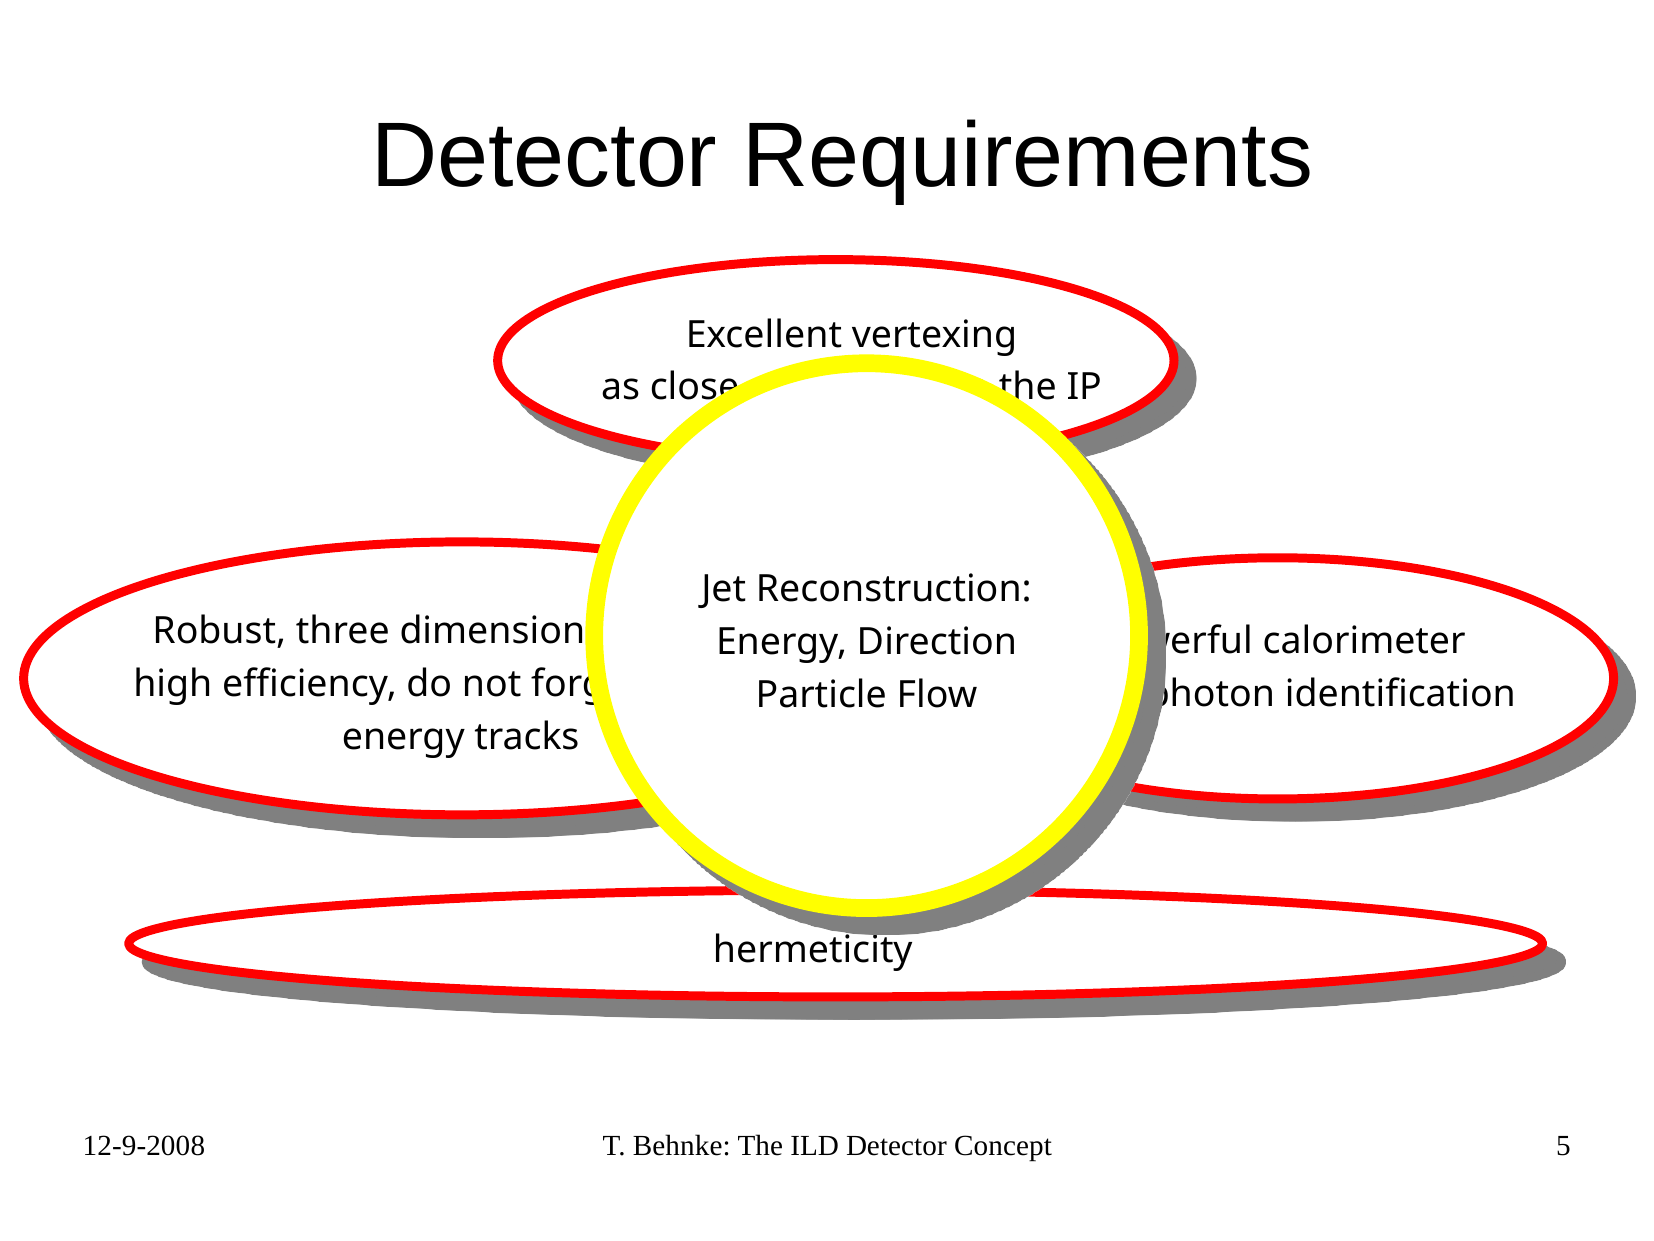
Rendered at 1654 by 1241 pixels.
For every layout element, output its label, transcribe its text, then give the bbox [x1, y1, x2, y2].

text_box [125, 541, 608, 591]
text_box [1028, 306, 1175, 438]
text_box [1098, 557, 1614, 799]
text_box Robust, three dimensional tracking high efficiency, do not forget the low energy tracks [110, 591, 625, 764]
text_box [128, 890, 1543, 997]
text_box [120, 764, 650, 815]
text_box [23, 597, 110, 760]
text_box [497, 259, 1091, 449]
text_box Excellent vertexing as close as possible to the IP [583, 294, 1121, 415]
title Detector Requirements [82, 49, 1571, 257]
text_box hermeticity [698, 909, 934, 978]
text_box Jet Reconstruction: Energy, Direction Particle Flow [594, 363, 1140, 909]
text_box Powerful calorimeter good photon identification [1126, 601, 1526, 722]
